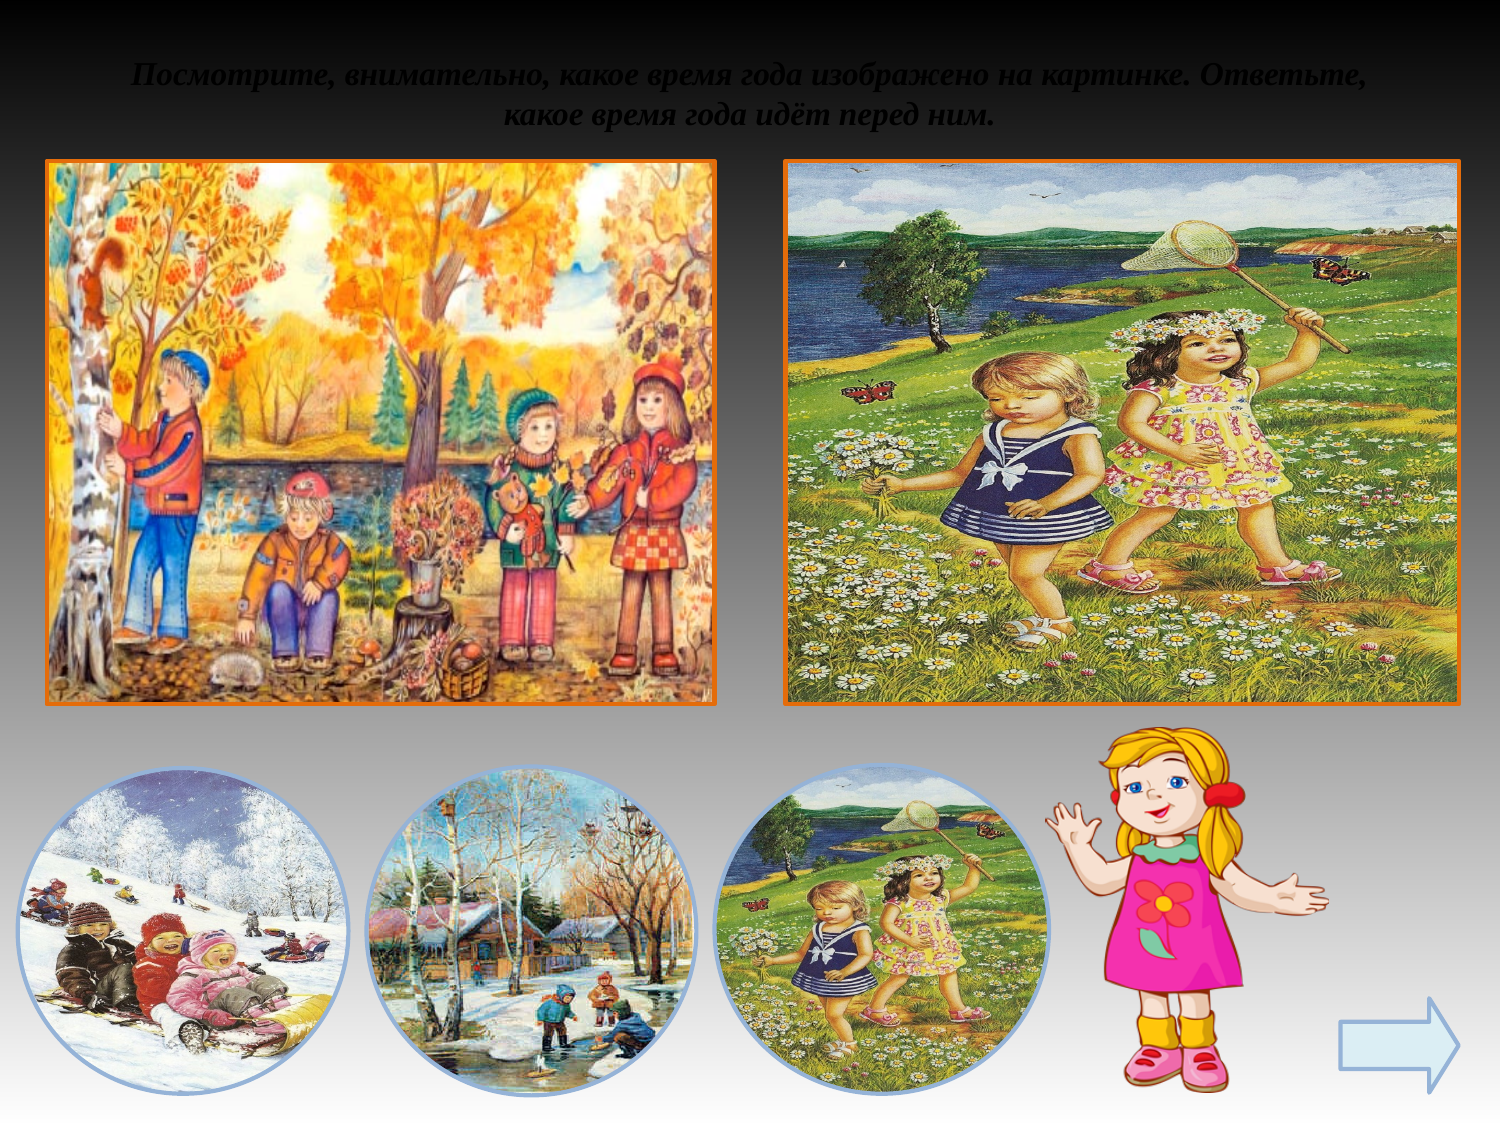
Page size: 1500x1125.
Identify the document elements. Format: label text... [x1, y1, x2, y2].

picture [1045, 727, 1329, 1093]
title Посмотрите, внимательно, какое время года изображено на картинке. Ответьте, какое время года идёт перед ним. [75, 45, 1425, 161]
text_box [1340, 998, 1459, 1093]
text_box [785, 160, 1459, 705]
text_box [366, 766, 697, 1096]
text_box [714, 764, 1045, 1094]
text_box [46, 160, 715, 705]
text_box [17, 768, 349, 1094]
